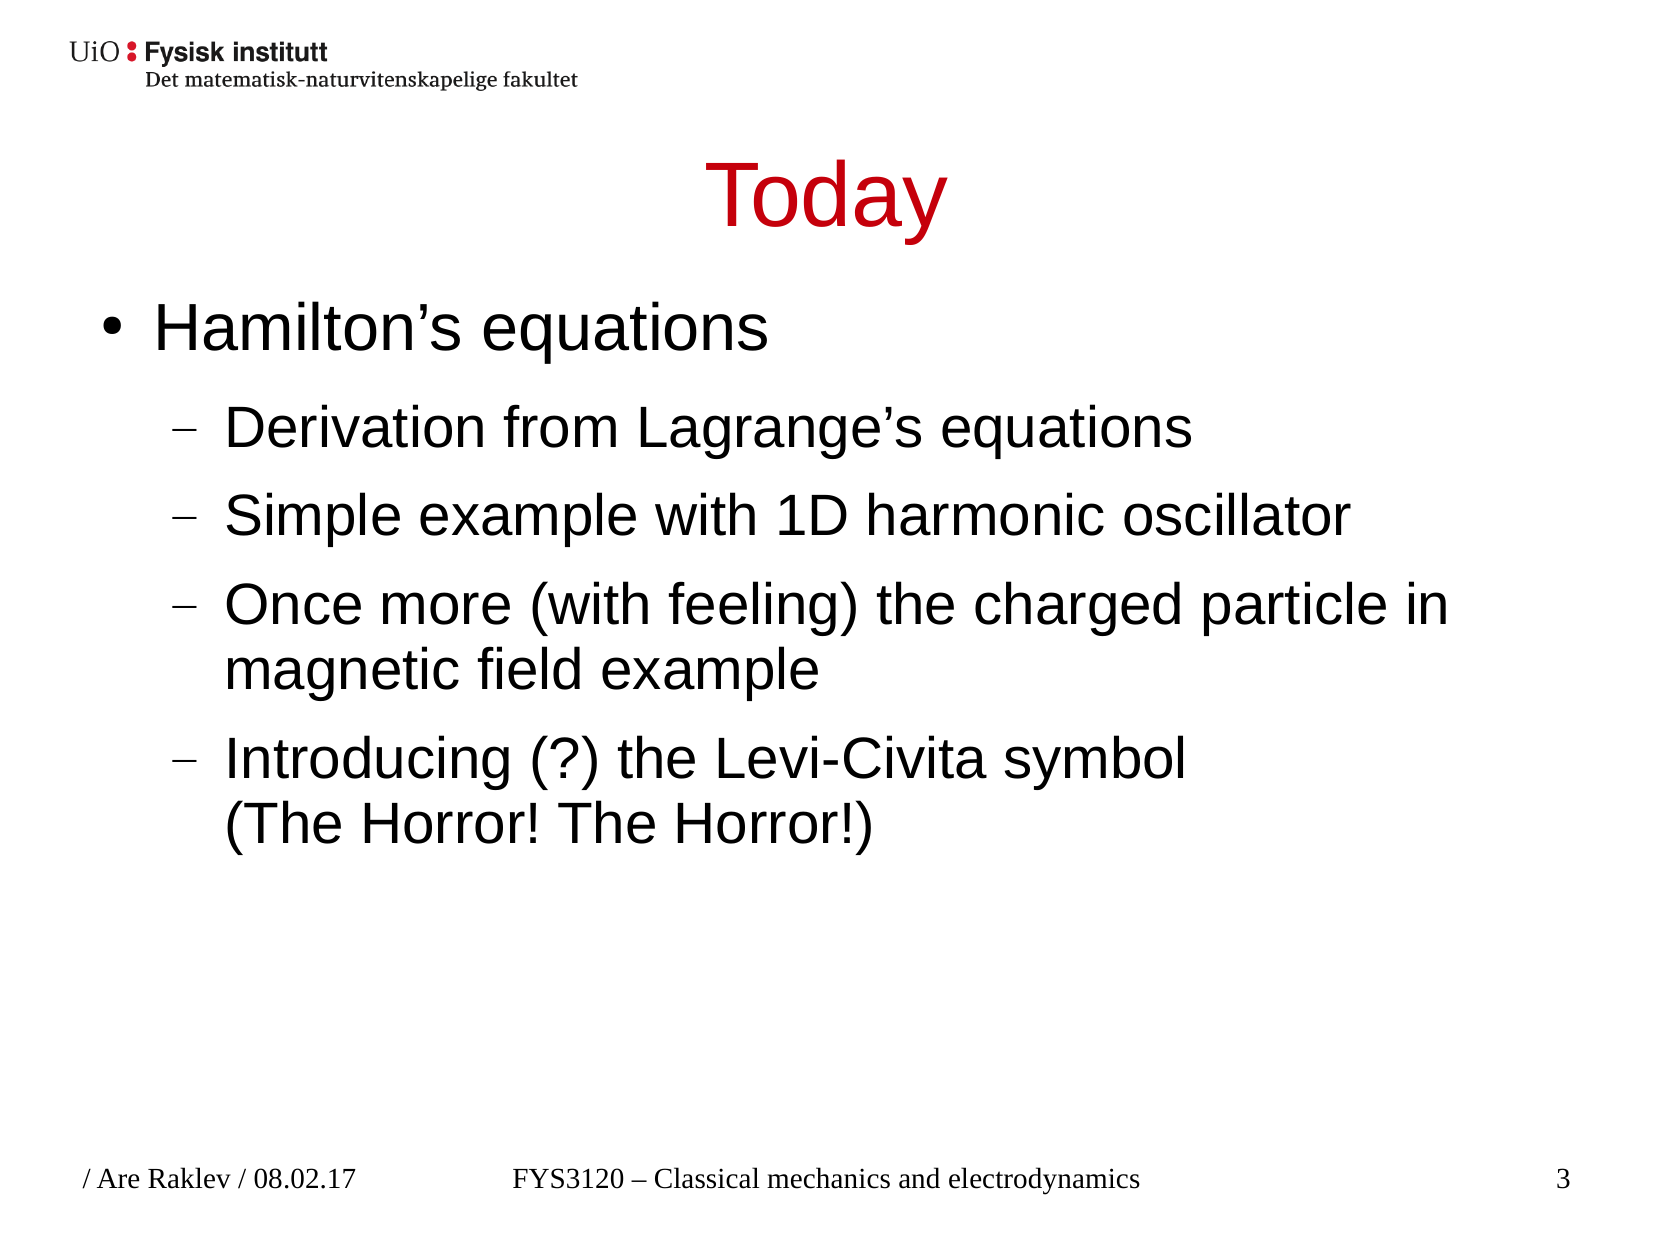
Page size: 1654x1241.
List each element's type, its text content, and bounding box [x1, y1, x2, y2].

list Hamilton’s equations Derivation from Lagrange’s equations Simple example with 1D harmonic oscillator Once more (with feeling) the charged particle in magnetic field example Introducing (?) the Levi-Civita symbol (The Horror! The Horror!) [82, 290, 1571, 1094]
picture [68, 37, 581, 93]
title Today [82, 90, 1571, 290]
